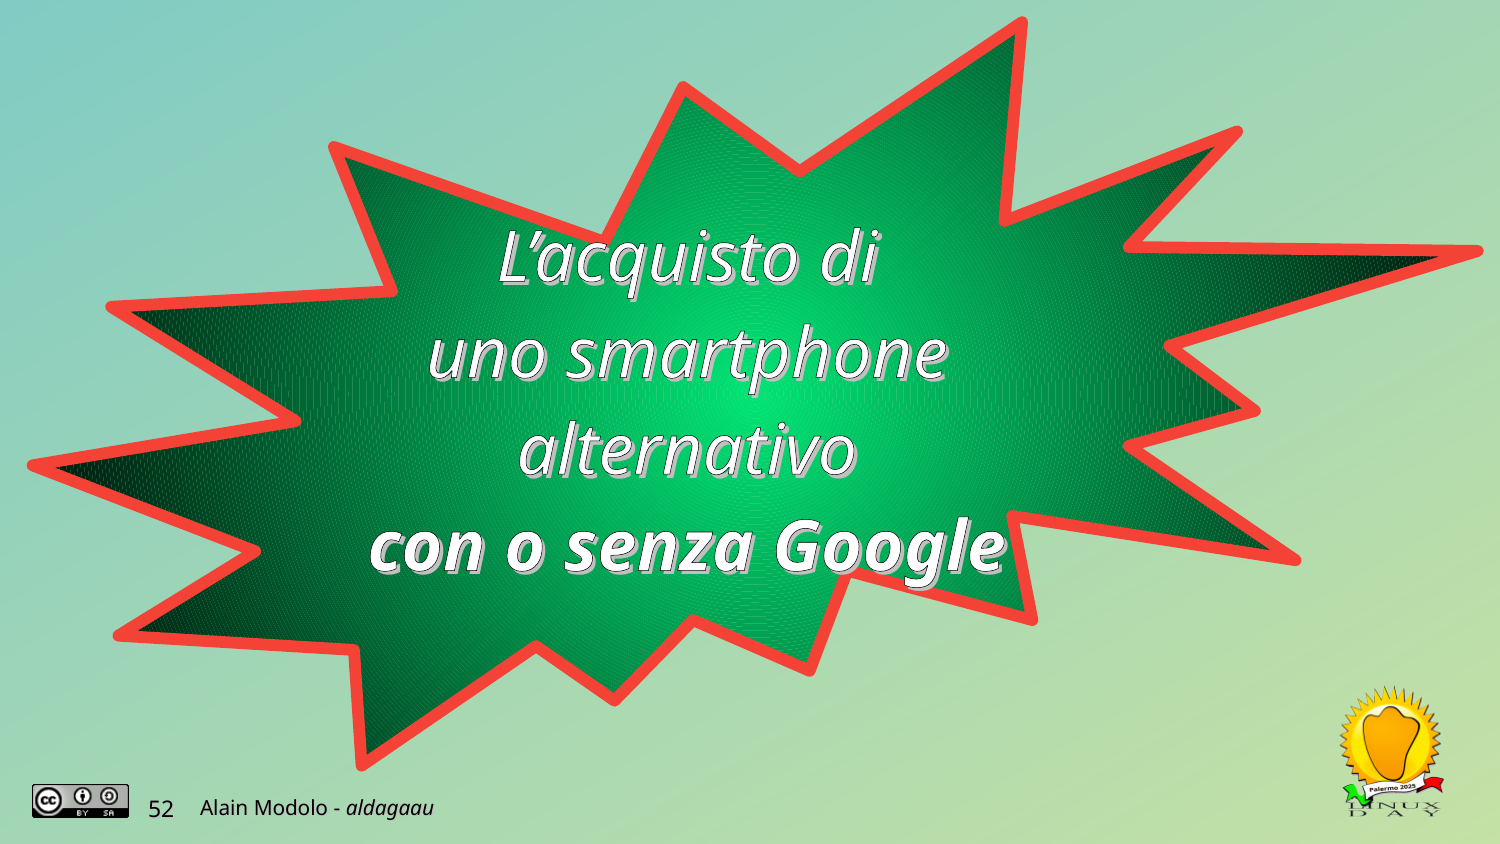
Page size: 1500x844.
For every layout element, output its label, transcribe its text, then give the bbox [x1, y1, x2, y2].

picture [32, 784, 129, 818]
text_box L’acquisto di uno smartphone alternativo con o senza Google [32, 22, 1478, 766]
picture [1233, 670, 1500, 844]
